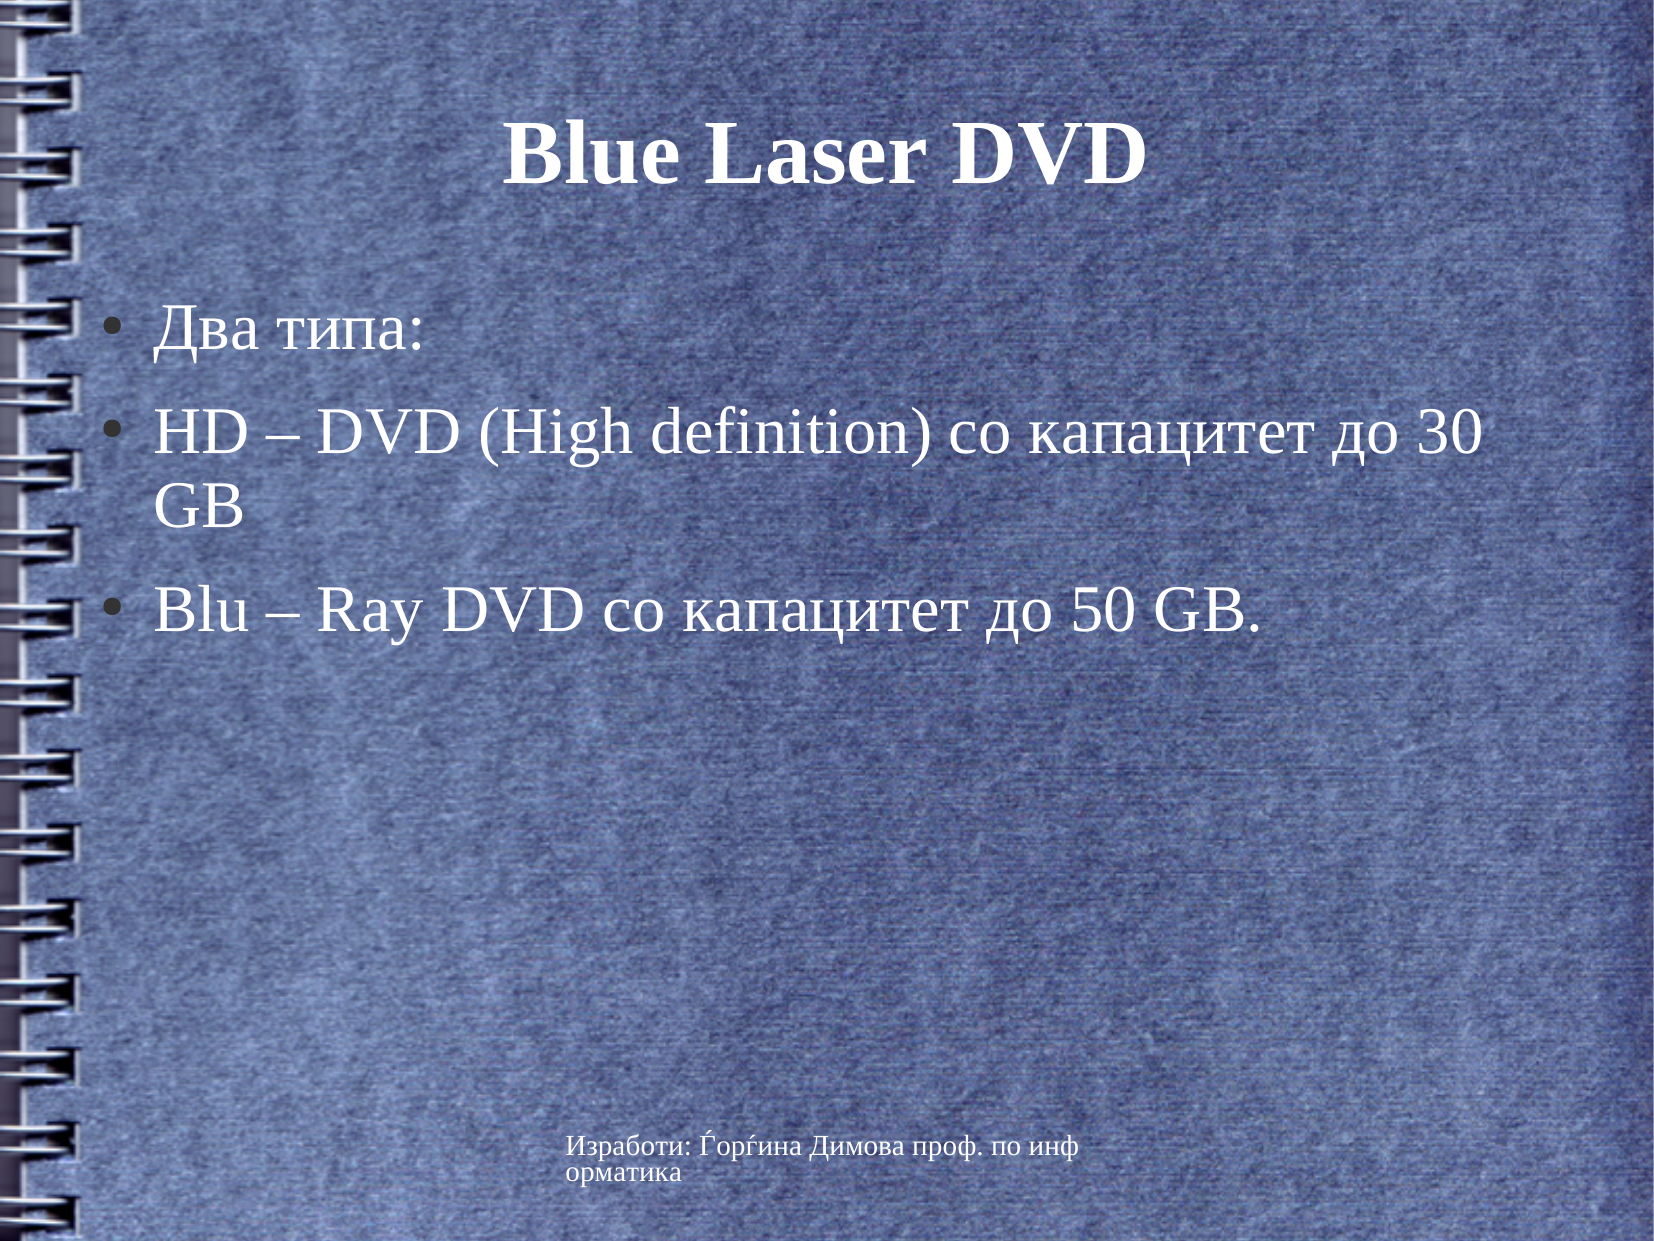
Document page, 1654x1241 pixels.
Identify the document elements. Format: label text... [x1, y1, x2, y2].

list Два типа: HD – DVD (High definition) со капацитет до 30 GB Blu – Ray DVD со капацитет до 50 GB. [82, 290, 1571, 1094]
title Blue Laser DVD [82, 56, 1571, 250]
picture [0, 0, 1654, 1241]
